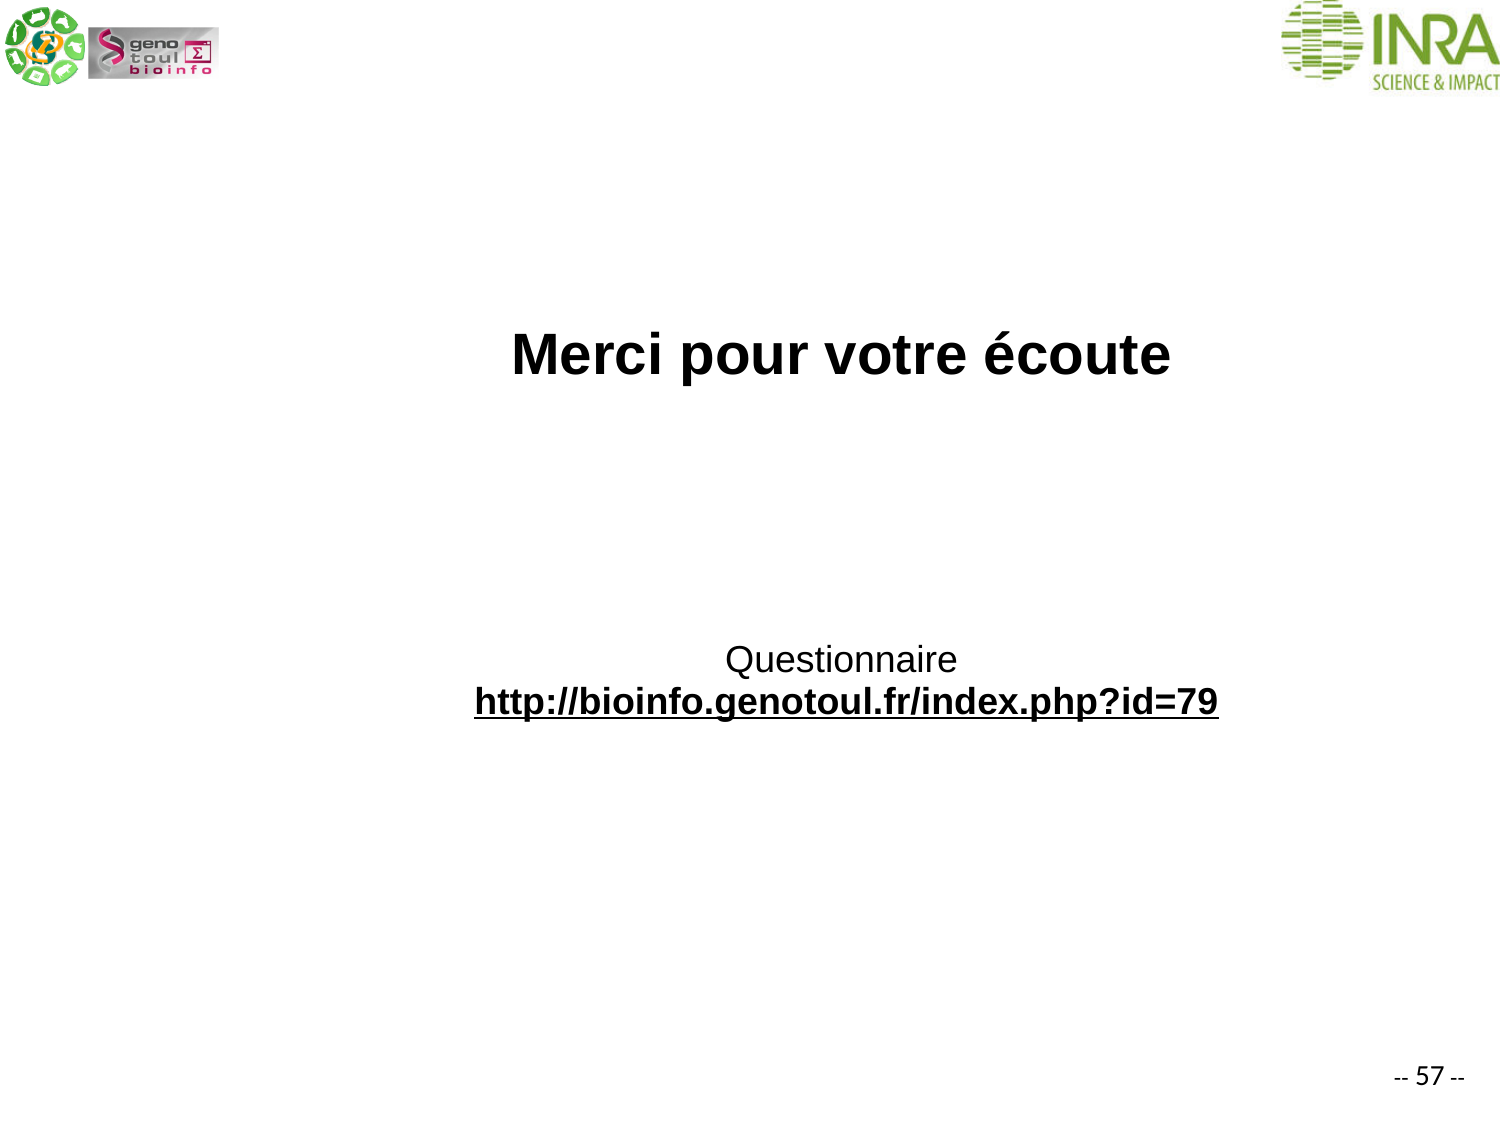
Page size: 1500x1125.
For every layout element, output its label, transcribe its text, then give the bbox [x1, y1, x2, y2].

text_box Merci pour votre écoute Questionnaire http://bioinfo.genotoul.fr/index.php?id=79 [218, 314, 1465, 747]
